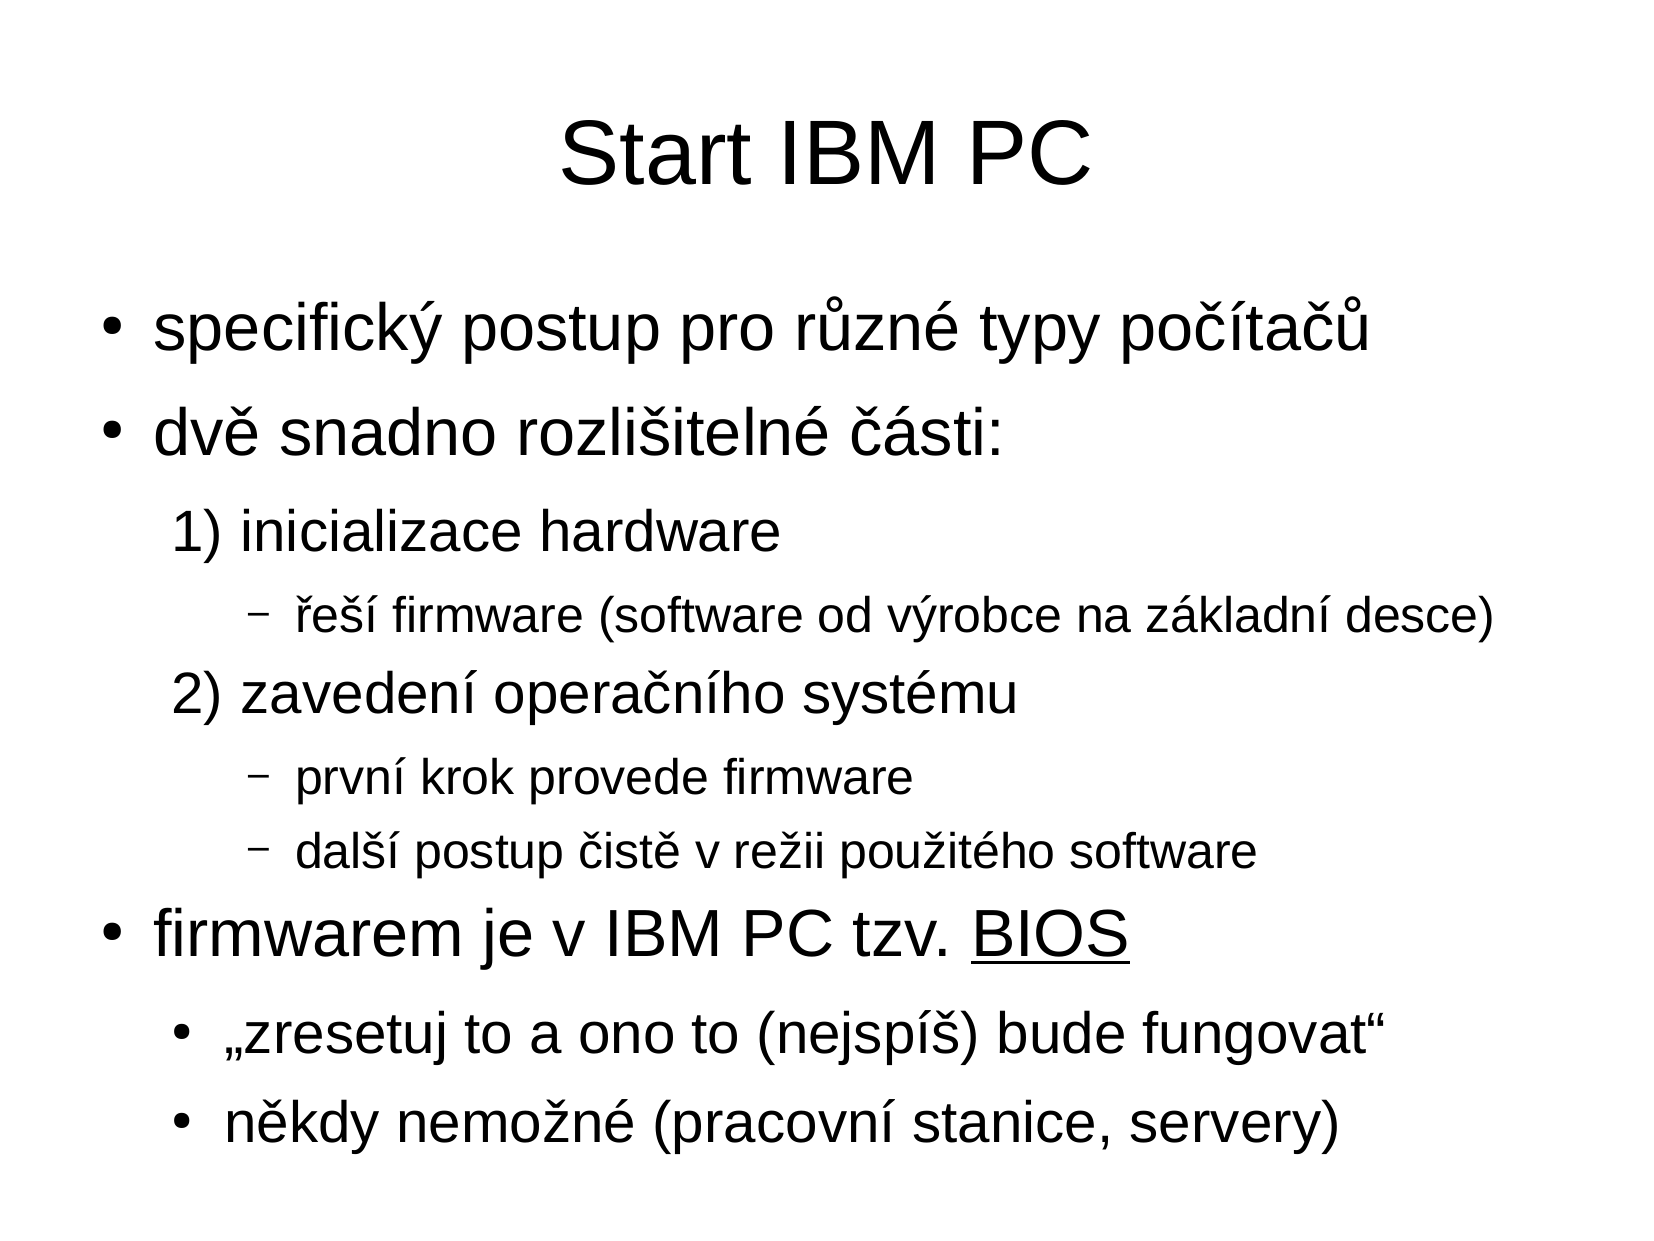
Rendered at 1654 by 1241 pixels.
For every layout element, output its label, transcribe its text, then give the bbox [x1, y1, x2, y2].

title Start IBM PC [82, 56, 1571, 250]
list specifický postup pro různé typy počítačů dvě snadno rozlišitelné části: inicializace hardware řeší firmware (software od výrobce na základní desce) zavedení operačního systému první krok provede firmware další postup čistě v režii použitého software firmwarem je v IBM PC tzv. BIOS „zresetuj to a ono to (nejspíš) bude fungovat“ někdy nemožné (pracovní stanice, servery) [82, 290, 1571, 1155]
